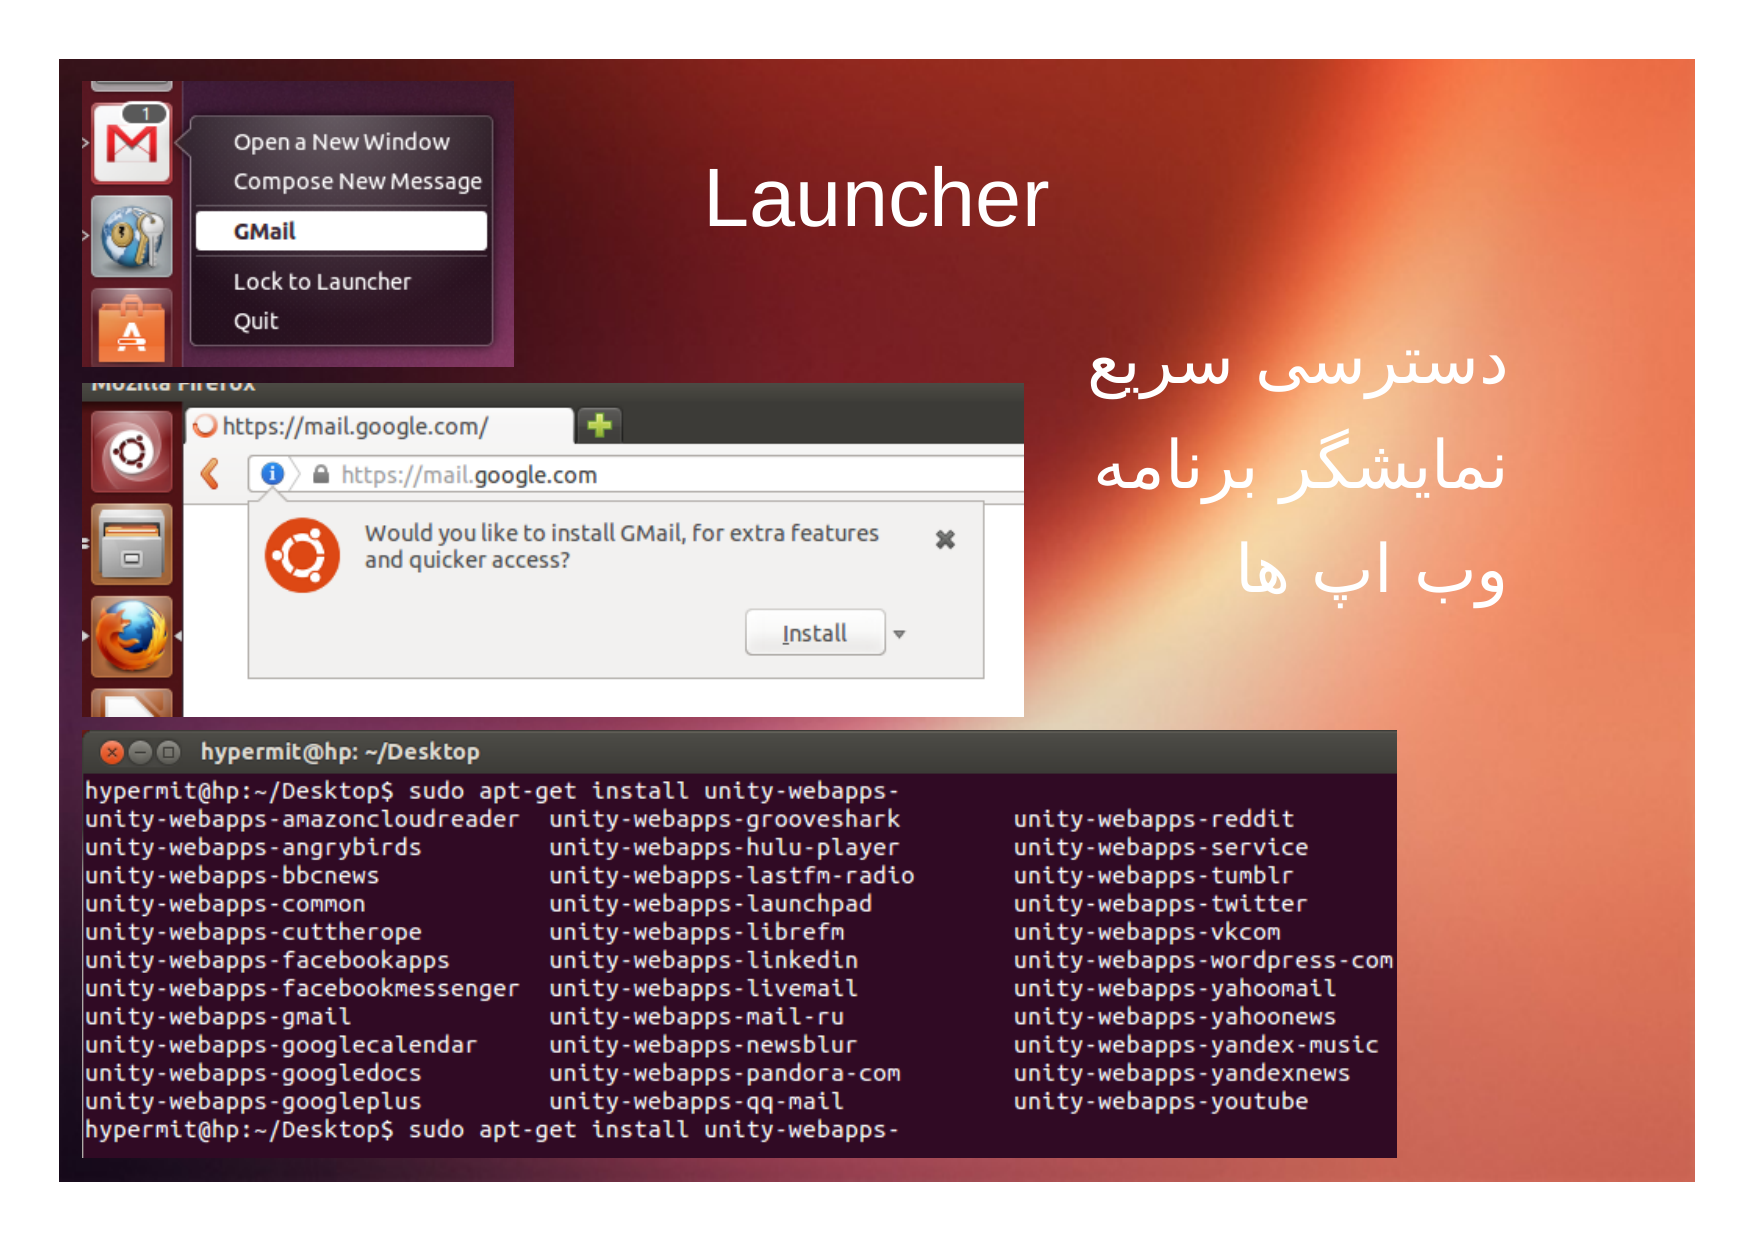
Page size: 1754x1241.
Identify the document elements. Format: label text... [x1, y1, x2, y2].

list دسترسی سریع نمایشگر برنامه وب اپ ها [140, 321, 1581, 985]
title Launcher [514, 103, 1614, 292]
picture [59, 59, 1695, 1182]
